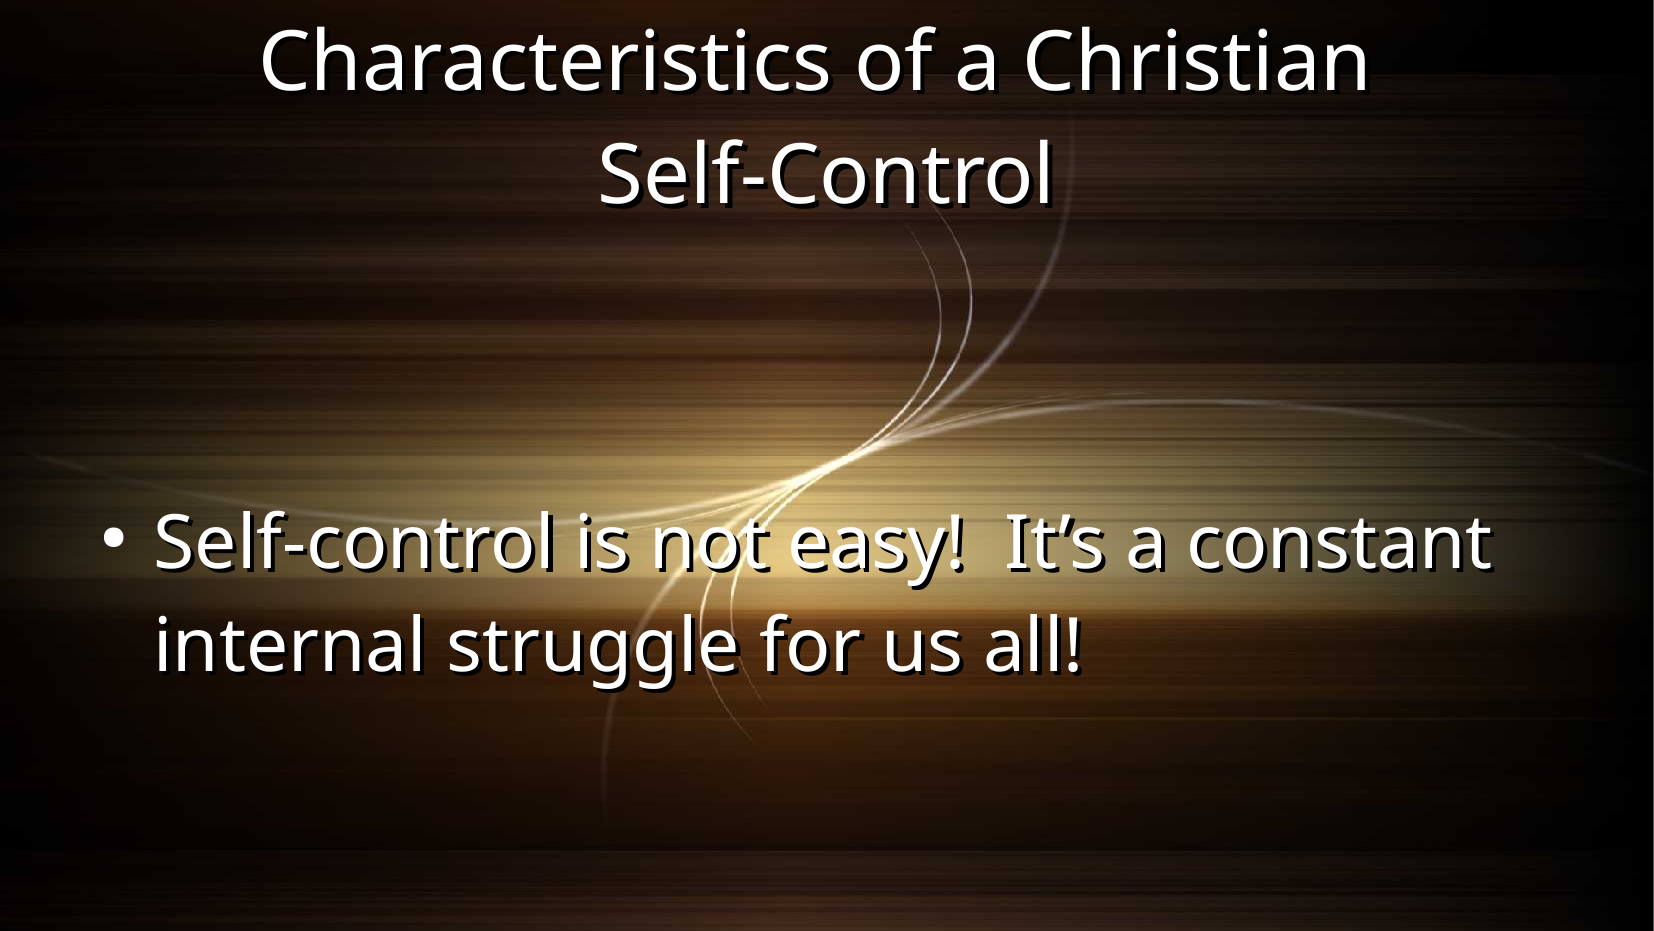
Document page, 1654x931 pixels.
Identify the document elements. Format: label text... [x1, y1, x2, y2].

title Characteristics of a Christian Self-Control [82, 17, 1571, 212]
picture [0, 0, 1654, 931]
list Self-control is not easy! It’s a constant internal struggle for us all! [82, 217, 1571, 846]
